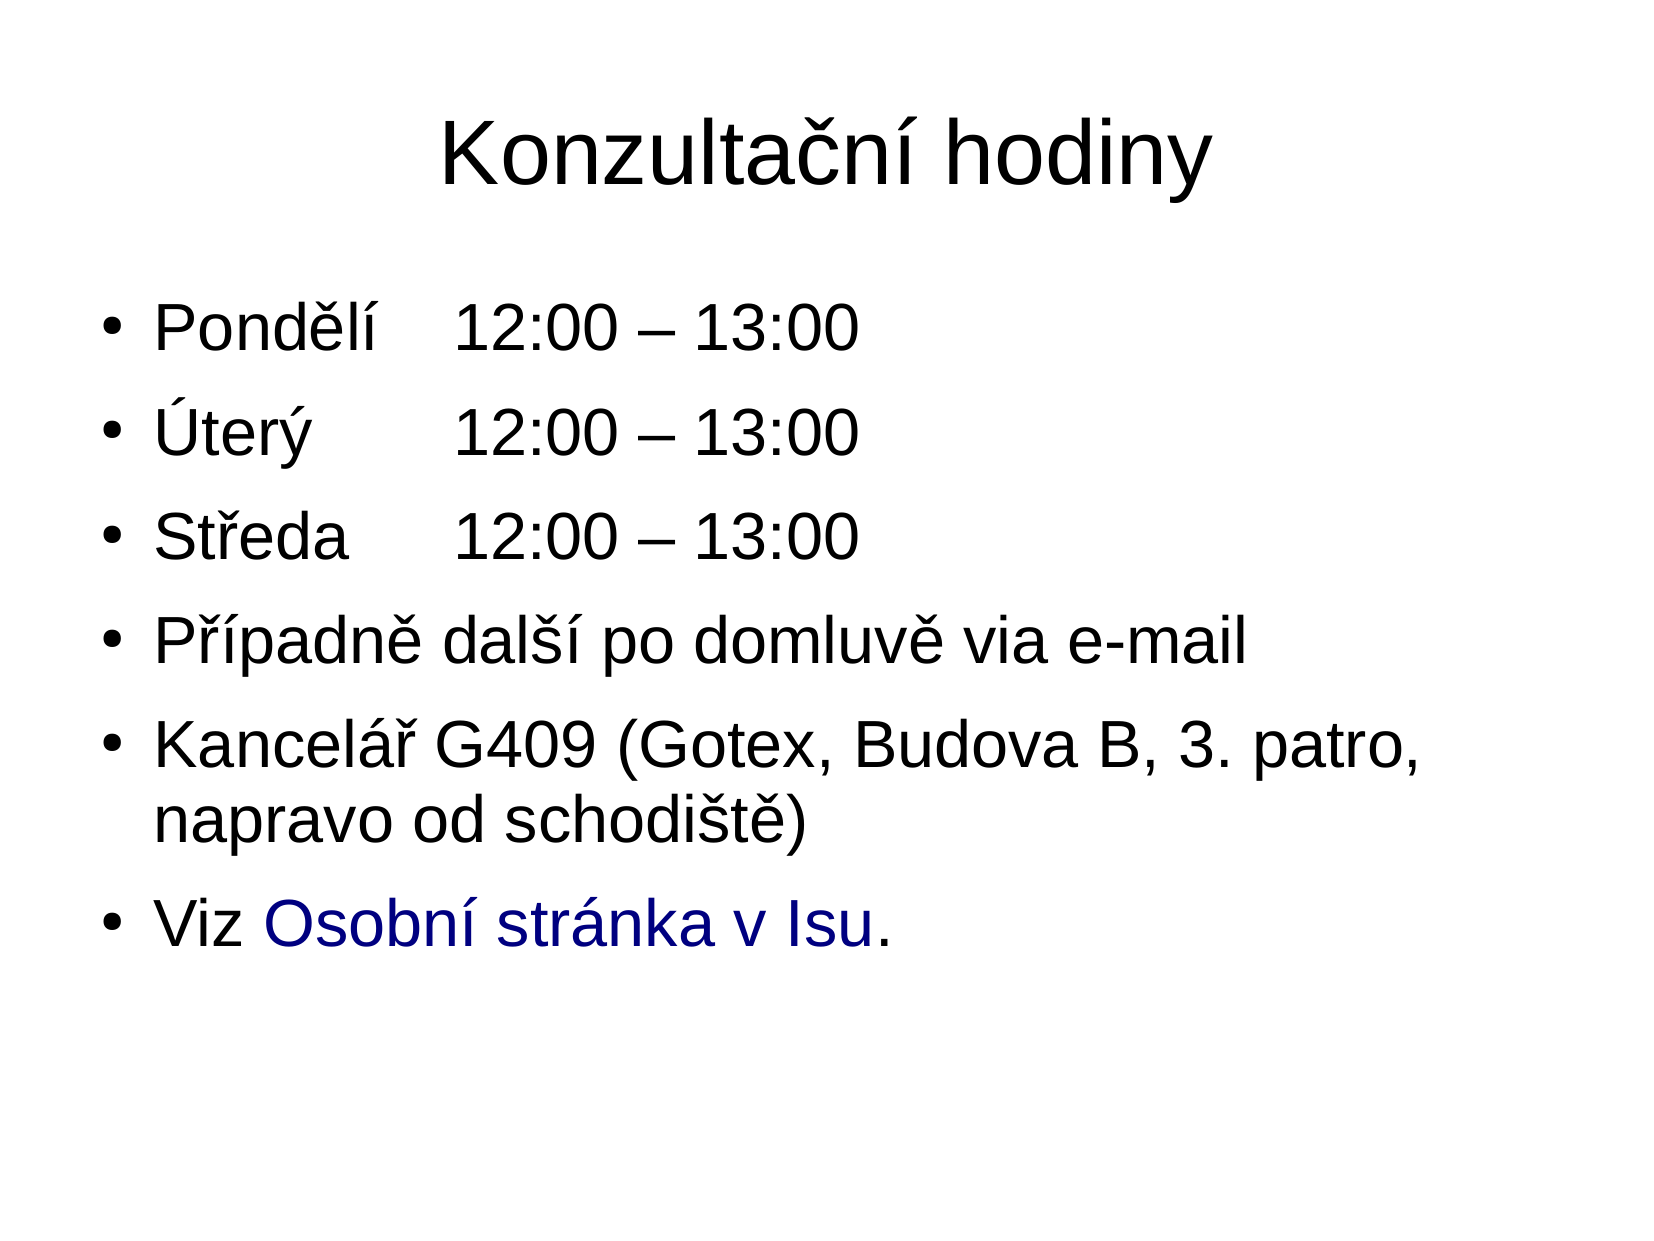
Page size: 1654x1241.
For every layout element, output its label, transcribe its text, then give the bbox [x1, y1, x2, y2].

list Pondělí 12:00 – 13:00 Úterý 12:00 – 13:00 Středa 12:00 – 13:00 Případně další po domluvě via e-mail Kancelář G409 (Gotex, Budova B, 3. patro, napravo od schodiště) Viz Osobní stránka v Isu. [82, 290, 1538, 1010]
title Konzultační hodiny [82, 49, 1571, 257]
